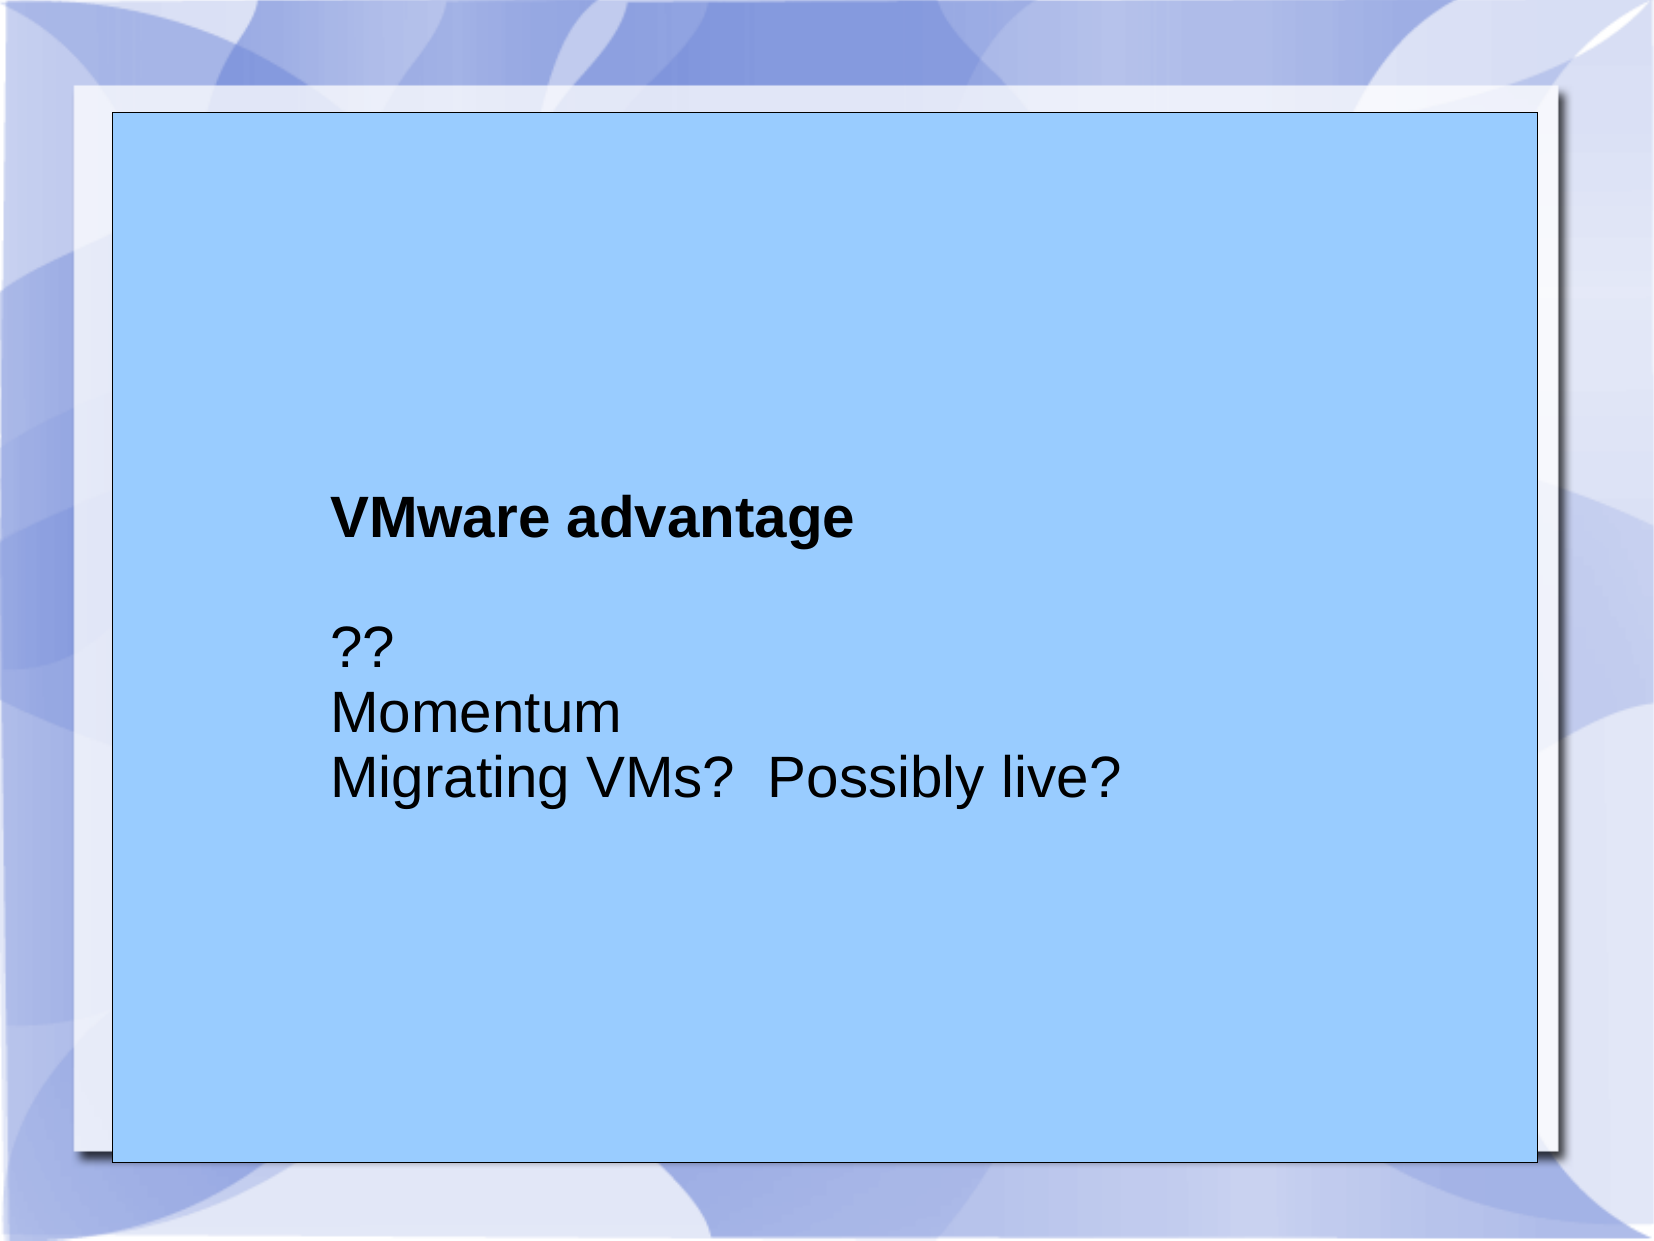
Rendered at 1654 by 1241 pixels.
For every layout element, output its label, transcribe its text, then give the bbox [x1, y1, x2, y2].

text_box [112, 112, 1538, 1163]
text_box VMware advantage ?? Momentum Migrating VMs? Possibly live? [315, 477, 1362, 828]
picture [0, 0, 1654, 1241]
